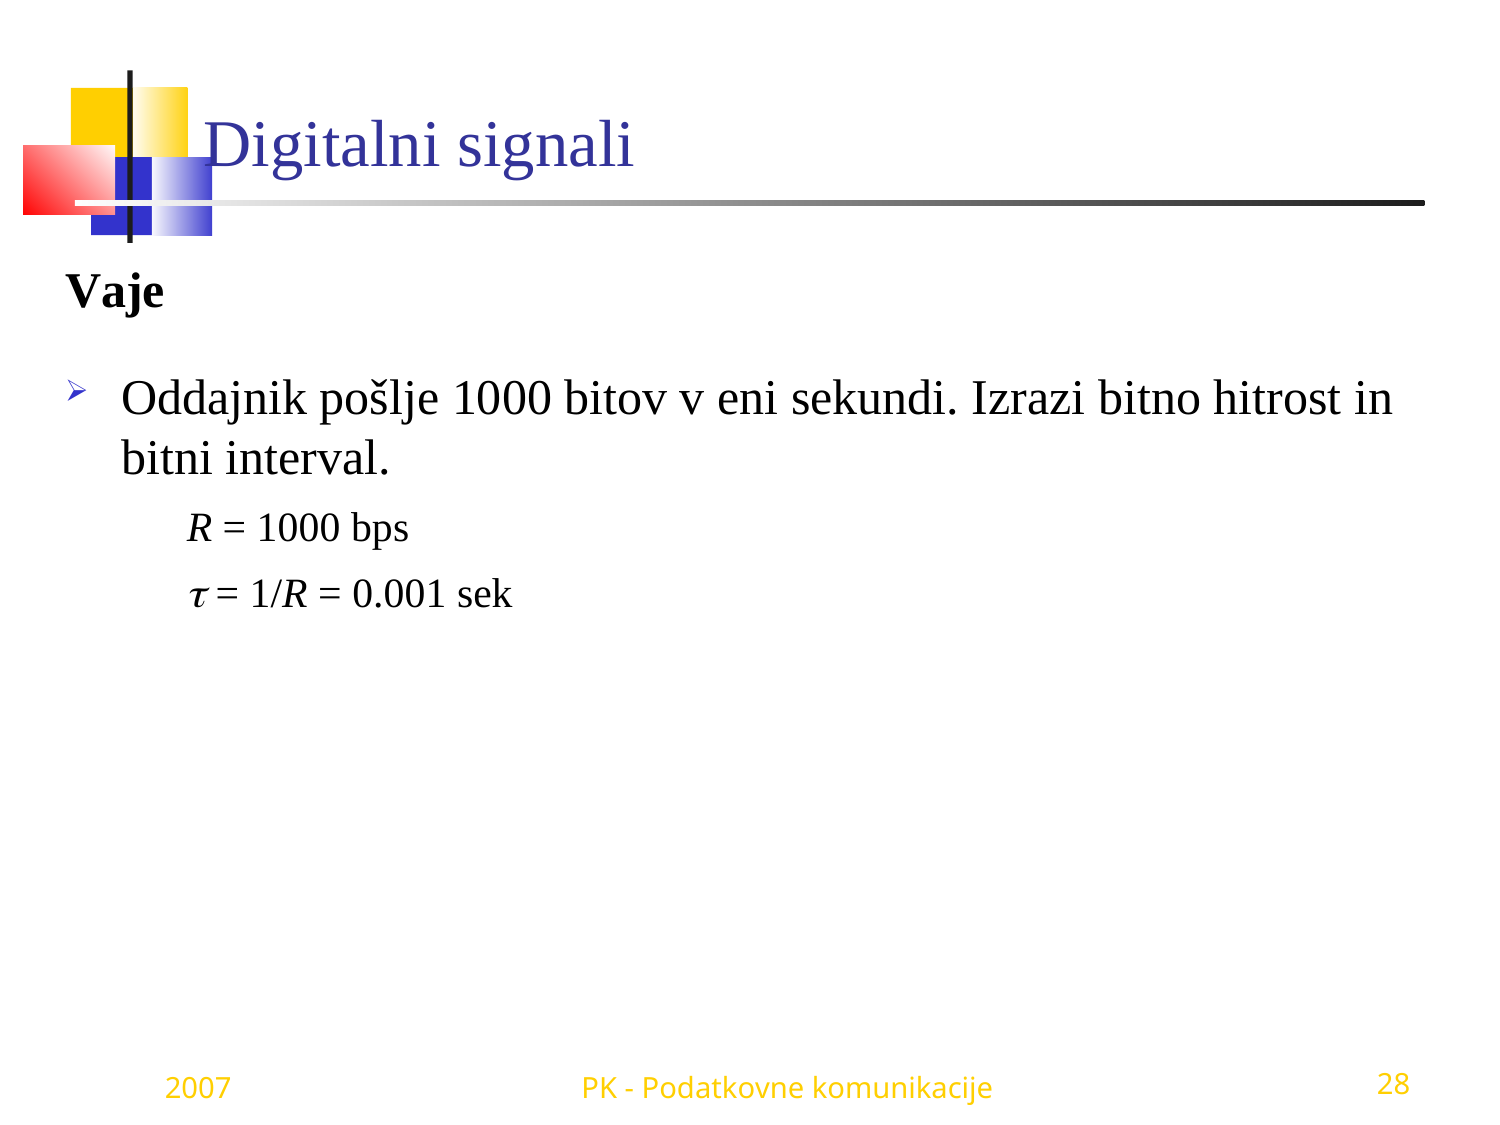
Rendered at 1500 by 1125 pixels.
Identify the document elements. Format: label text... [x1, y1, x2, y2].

text_box 2007 [150, 1037, 463, 1113]
text_box <number> [1112, 1037, 1426, 1113]
text_box PK - Podatkovne komunikacije [549, 1037, 1026, 1113]
list Vaje Oddajnik pošlje 1000 bitov v eni sekundi. Izrazi bitno hitrost in bitni interval. R = 1000 bps  = 1/R = 0.001 sek [50, 249, 1469, 1007]
title Digitalni signali [188, 92, 1468, 188]
